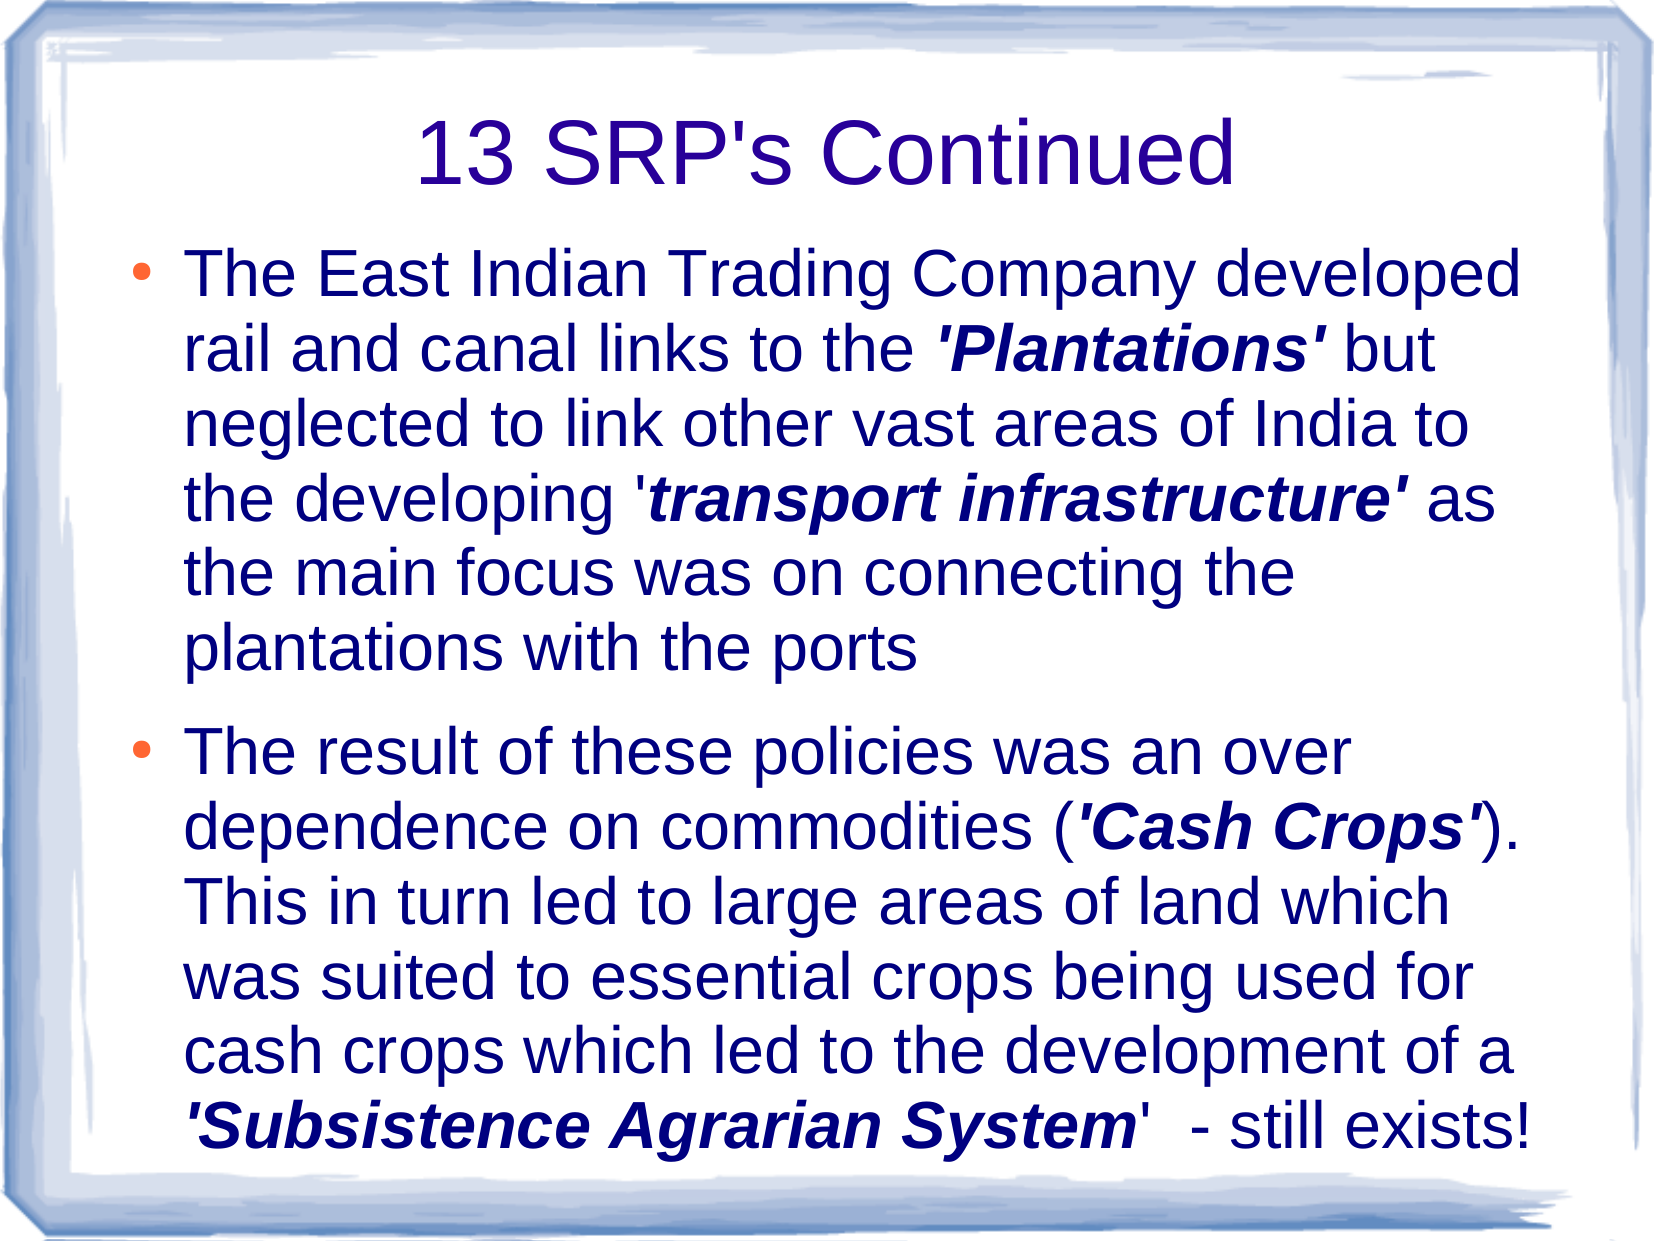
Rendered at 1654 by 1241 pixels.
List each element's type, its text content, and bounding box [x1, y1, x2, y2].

list The East Indian Trading Company developed rail and canal links to the 'Plantations' but neglected to link other vast areas of India to the developing 'transport infrastructure' as the main focus was on connecting the plantations with the ports The result of these policies was an over dependence on commodities ('Cash Crops'). This in turn led to large areas of land which was suited to essential crops being used for cash crops which led to the development of a 'Subsistence Agrarian System' - still exists! [112, 236, 1565, 1163]
picture [0, 0, 1654, 1241]
title 13 SRP's Continued [82, 56, 1571, 250]
